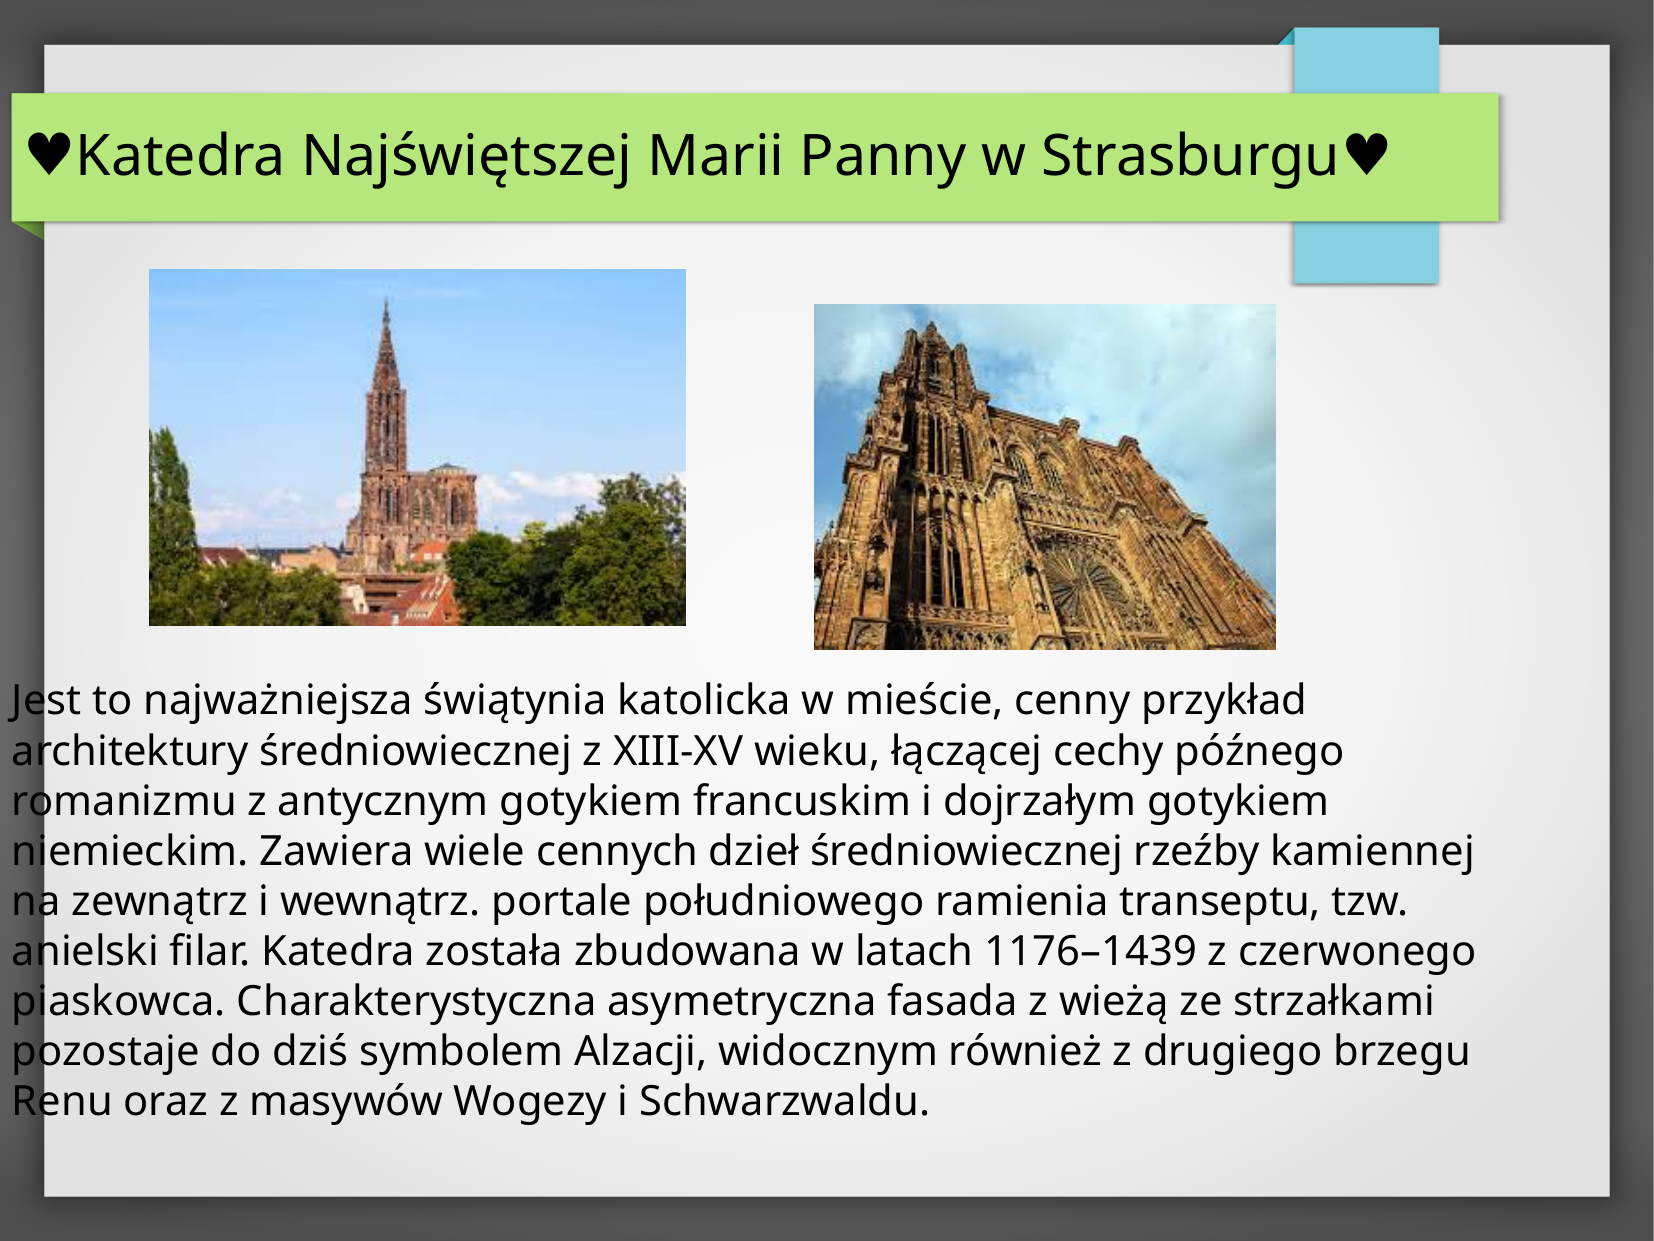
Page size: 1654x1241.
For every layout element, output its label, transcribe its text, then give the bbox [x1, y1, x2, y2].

title ♥Katedra Najświętszej Marii Panny w Strasburgu♥ [23, 32, 1654, 272]
picture [149, 269, 686, 626]
list Jest to najważniejsza świątynia katolicka w mieście, cenny przykład architektury średniowiecznej z XIII-XV wieku, łączącej cechy późnego romanizmu z antycznym gotykiem francuskim i dojrzałym gotykiem niemieckim. Zawiera wiele cennych dzieł średniowiecznej rzeźby kamiennej na zewnątrz i wewnątrz. portale południowego ramienia transeptu, tzw. anielski filar. Katedra została zbudowana w latach 1176–1439 z czerwonego piaskowca. Charakterystyczna asymetryczna fasada z wieżą ze strzałkami pozostaje do dziś symbolem Alzacji, widocznym również z drugiego brzegu Renu oraz z masywów Wogezy i Schwarzwaldu. [11, 673, 1501, 1241]
picture [814, 304, 1276, 650]
